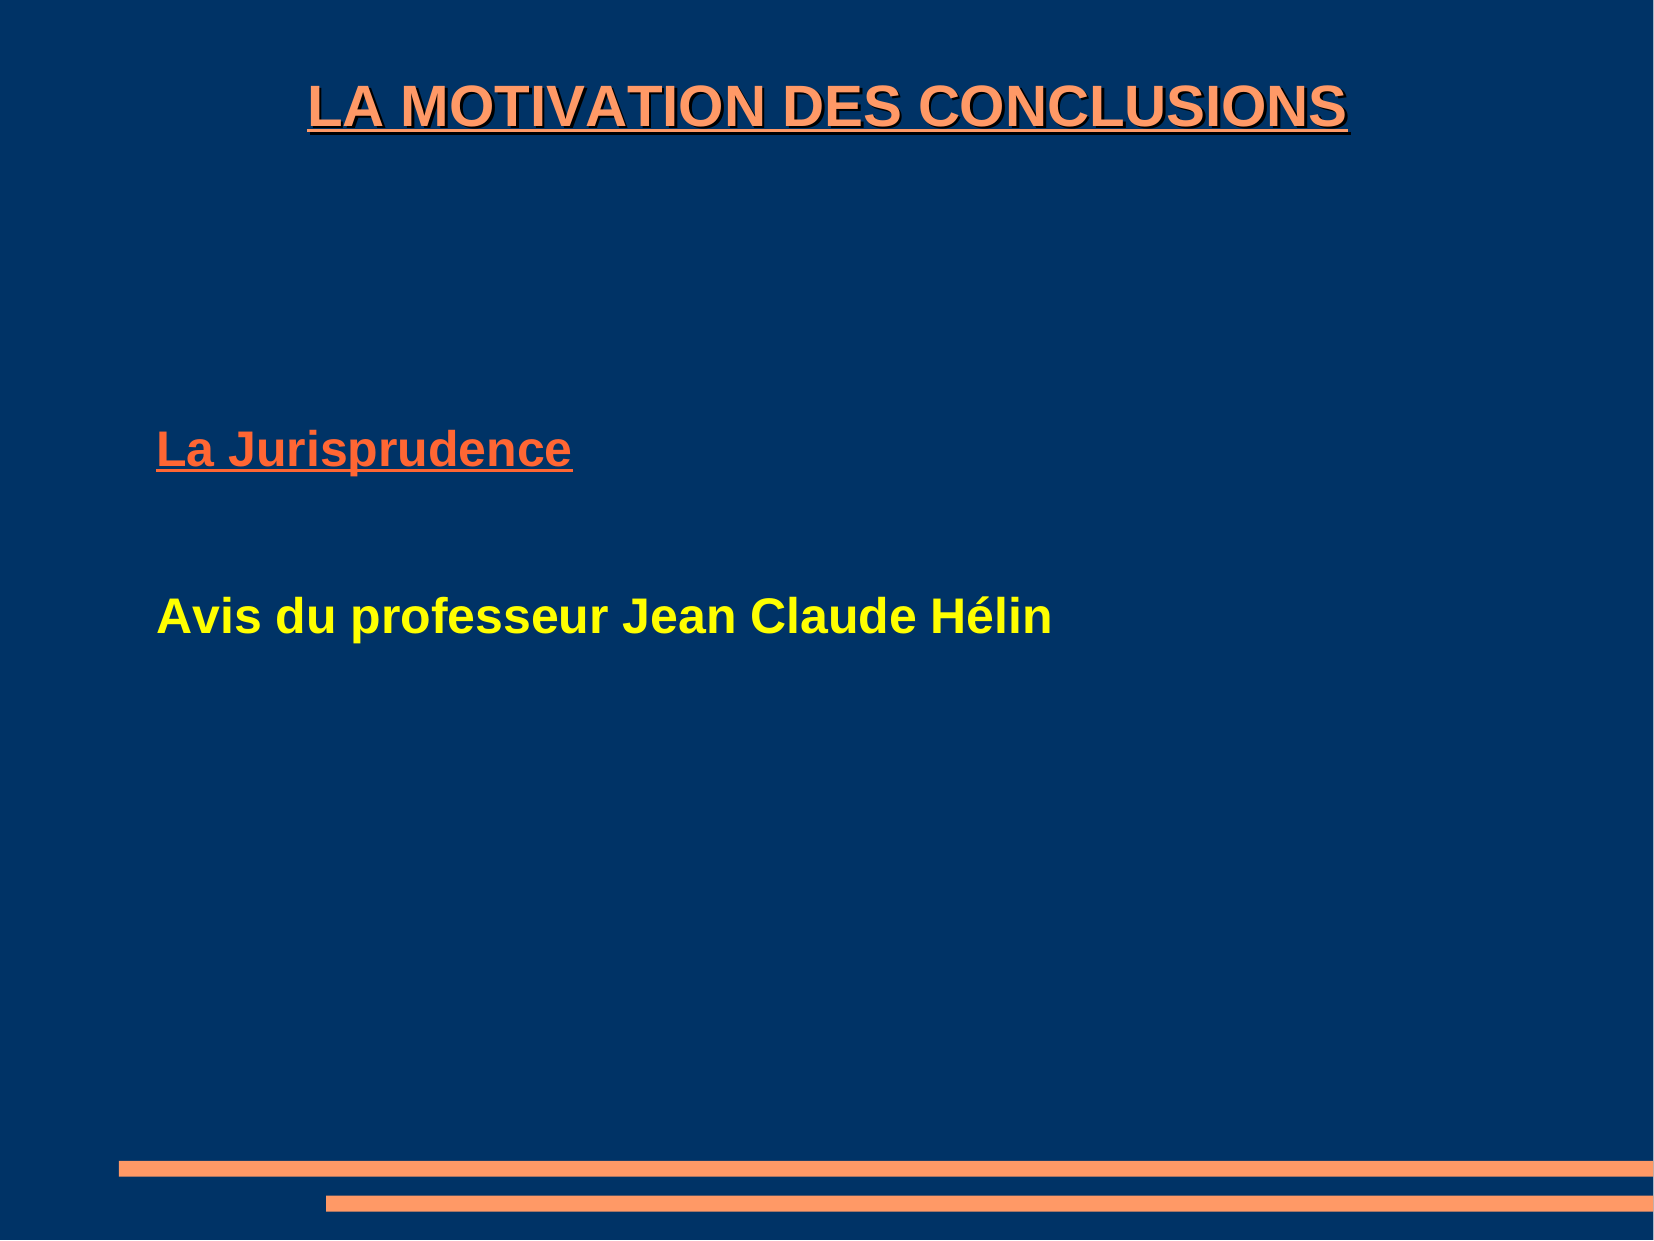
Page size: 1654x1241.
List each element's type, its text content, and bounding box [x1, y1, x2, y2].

title LA MOTIVATION DES CONCLUSIONS [121, 46, 1534, 166]
subtitle La Jurisprudence Avis du professeur Jean Claude Hélin [121, 212, 1561, 1132]
